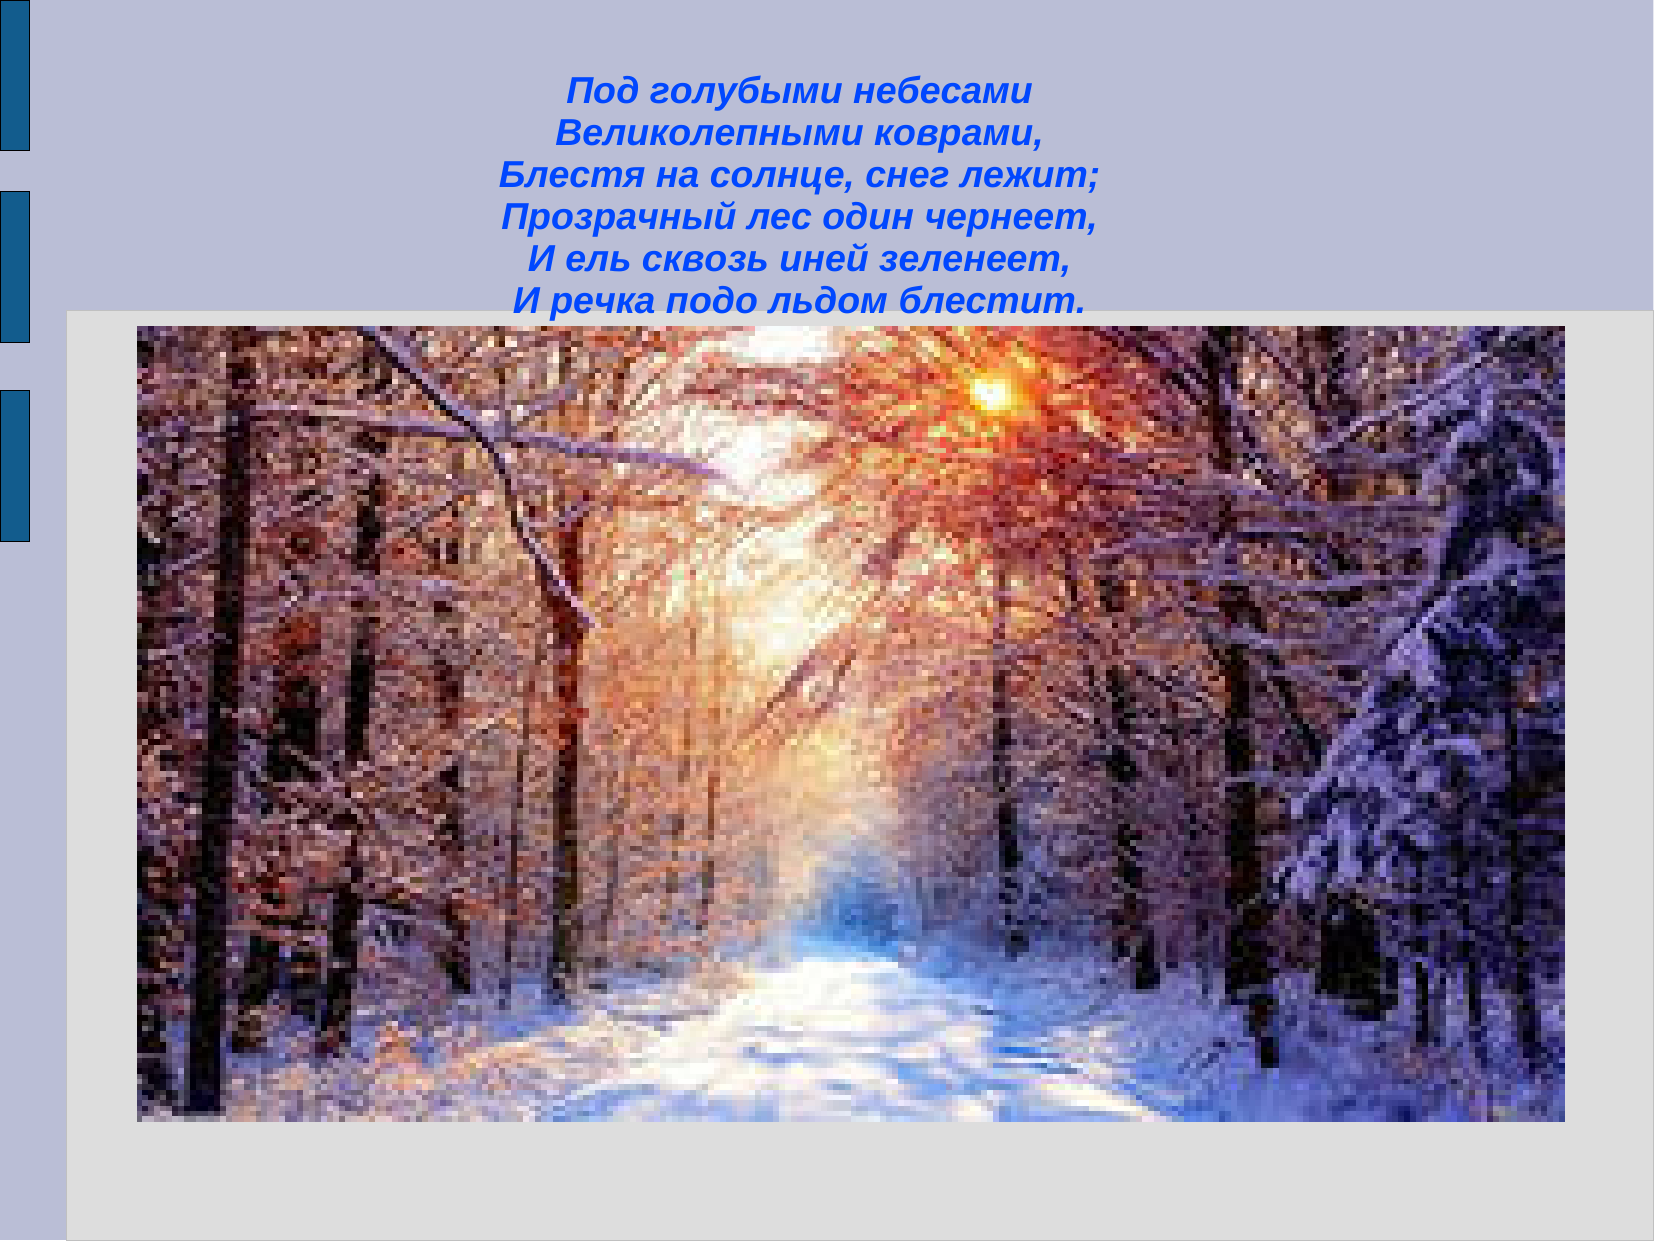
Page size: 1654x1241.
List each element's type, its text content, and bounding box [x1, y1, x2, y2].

picture [137, 326, 1565, 1123]
title Под голубыми небесами Великолепными коврами, Блестя на солнце, снег лежит; Прозрачный лес один чернеет, И ель сквозь иней зеленеет, И речка подо льдом блестит. [93, 66, 1506, 325]
